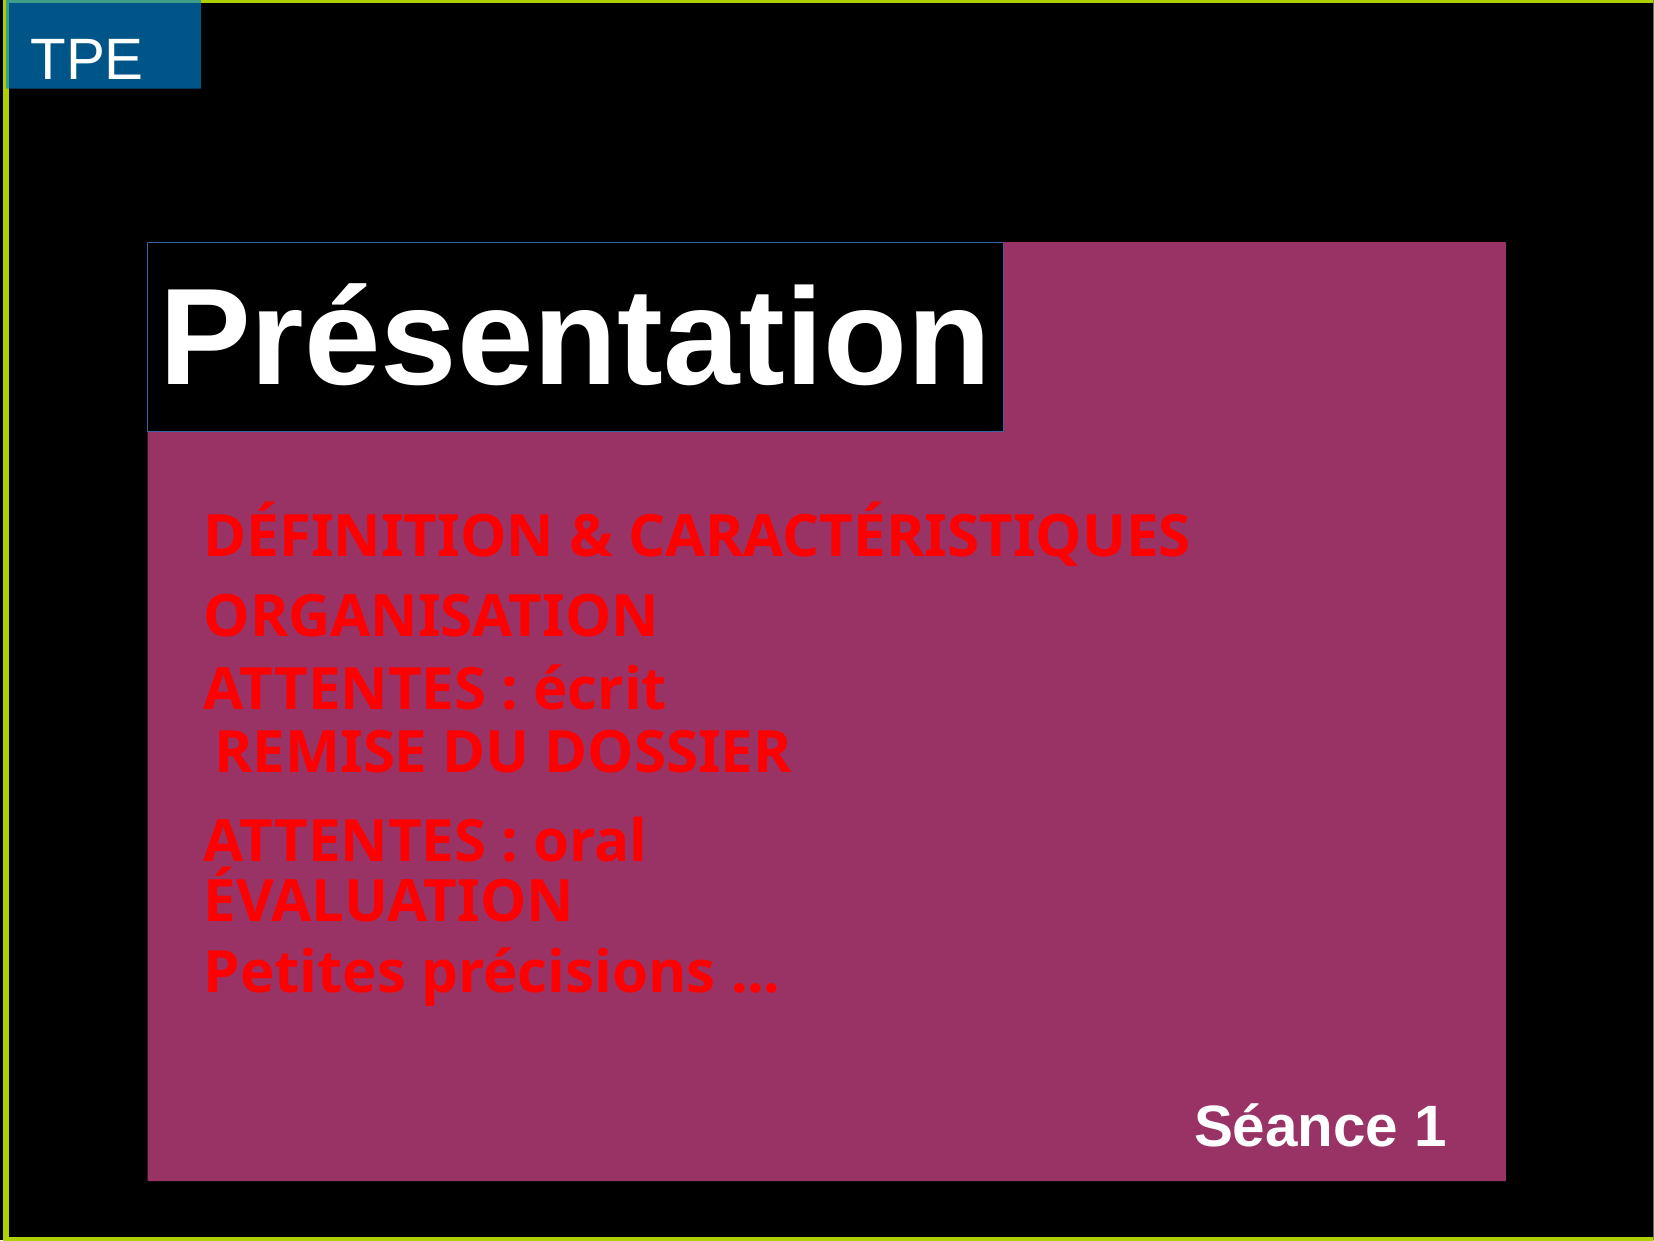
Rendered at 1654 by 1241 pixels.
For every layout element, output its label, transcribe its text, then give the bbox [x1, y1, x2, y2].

text_box ÉVALUATION [188, 852, 934, 923]
text_box [6, 0, 1654, 1241]
text_box ATTENTES : écrit [188, 639, 934, 745]
text_box Petites précisions ... [188, 923, 934, 1028]
text_box Présentation [147, 242, 1004, 432]
text_box REMISE DU DOSSIER [199, 702, 944, 808]
text_box ORGANISATION [188, 566, 934, 639]
text_box ATTENTES : oral [188, 791, 934, 852]
text_box TPE [15, 8, 798, 164]
text_box Séance 1 [826, 1086, 1654, 1195]
text_box DÉFINITION & CARACTÉRISTIQUES [188, 487, 1224, 567]
